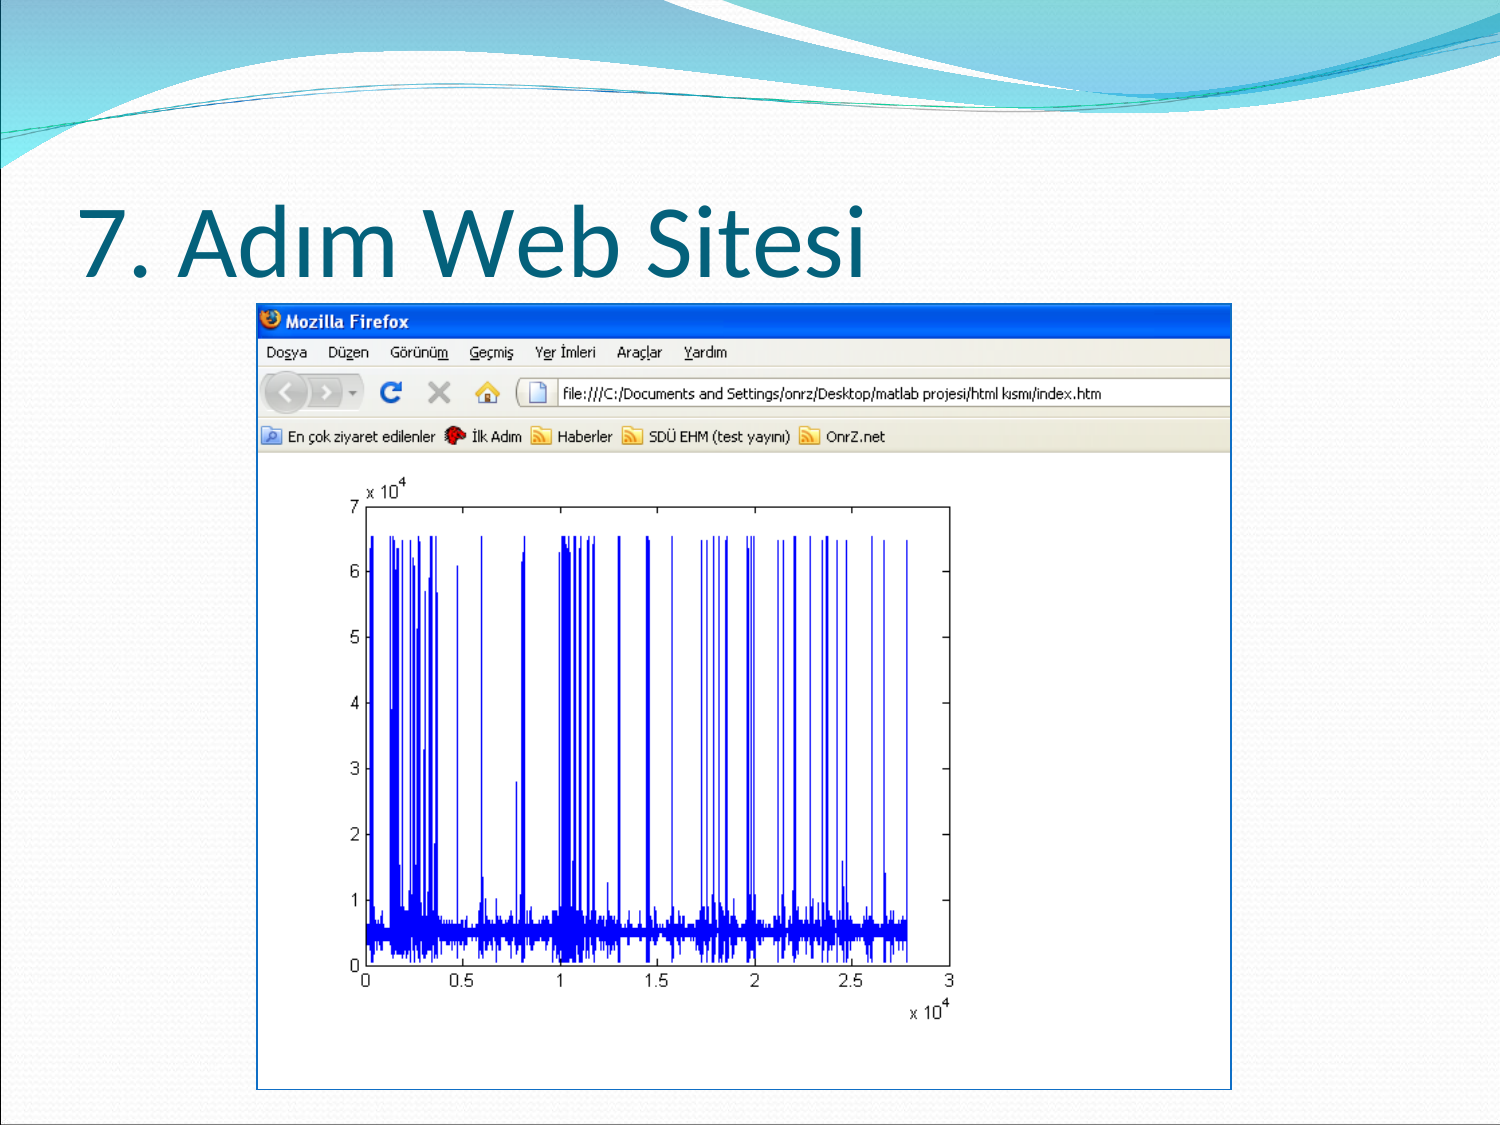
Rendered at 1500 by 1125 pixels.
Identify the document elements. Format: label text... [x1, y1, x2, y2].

title 7. Adım Web Sitesi [75, 115, 1426, 304]
picture [0, 0, 1500, 1125]
